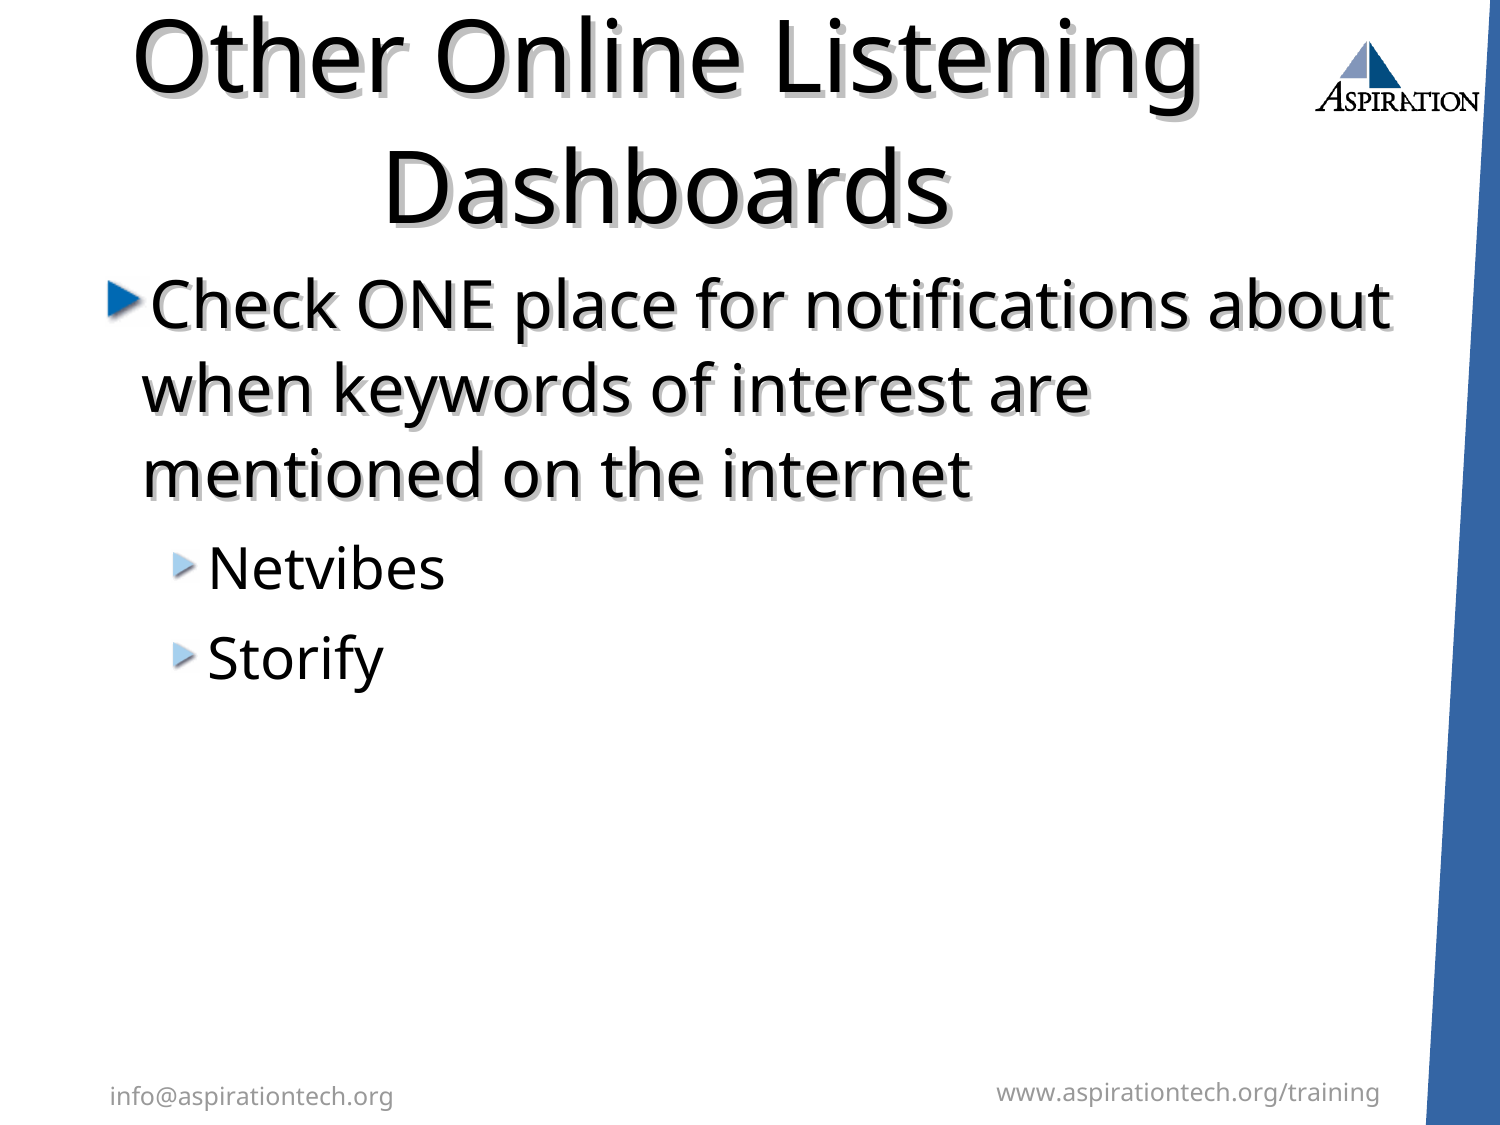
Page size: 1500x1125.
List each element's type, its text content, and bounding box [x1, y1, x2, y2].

title Other Online Listening Dashboards [49, 19, 1284, 206]
picture [1315, 41, 1480, 120]
list Check ONE place for notifications about when keywords of interest are mentioned on the internet Netvibes Storify [49, 256, 1447, 910]
